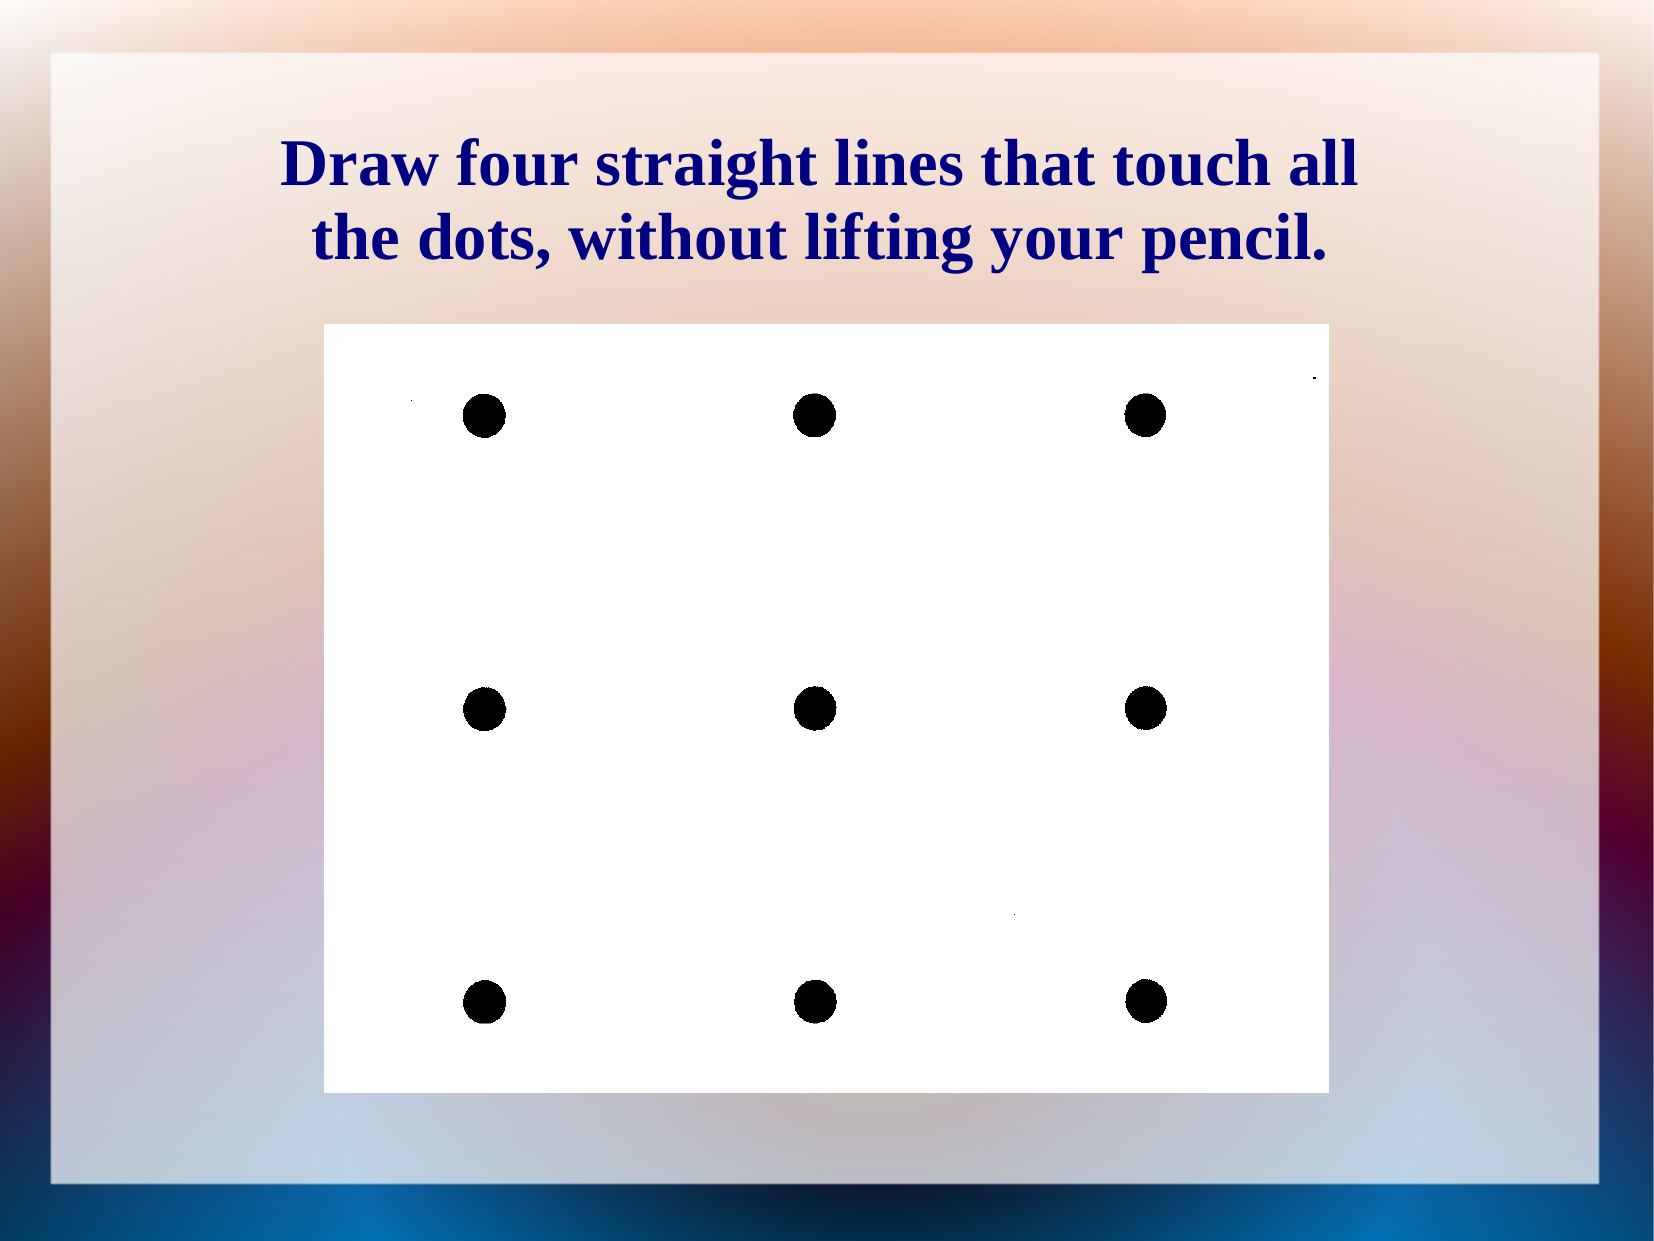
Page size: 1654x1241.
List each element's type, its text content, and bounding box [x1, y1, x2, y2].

picture [0, 0, 1654, 1241]
text_box Draw four straight lines that touch all the dots, without lifting your pencil. [265, 118, 1447, 282]
